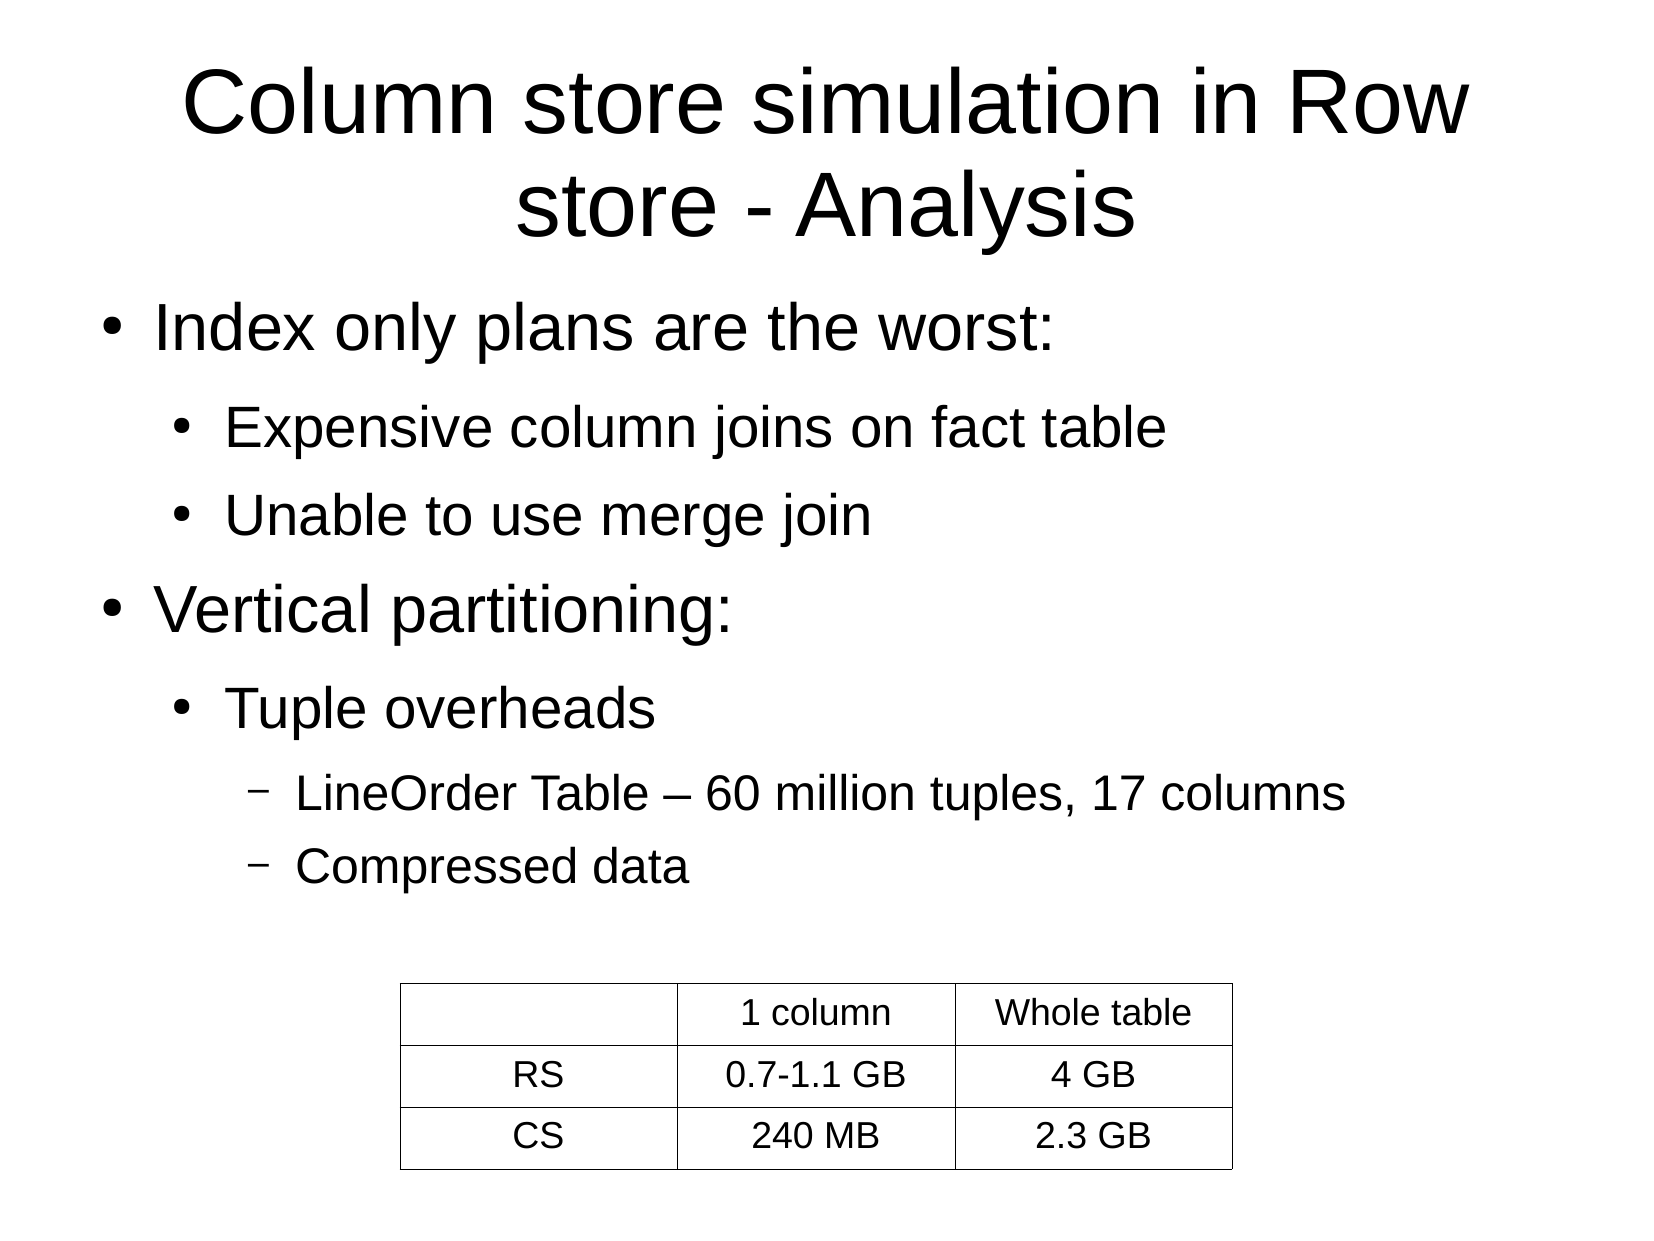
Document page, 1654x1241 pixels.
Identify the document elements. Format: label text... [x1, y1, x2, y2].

table_cell CS [401, 1108, 677, 1169]
table_cell 0.7-1.1 GB [678, 1046, 955, 1107]
title Column store simulation in Row store - Analysis [82, 50, 1571, 256]
table_cell 240 MB [678, 1108, 955, 1169]
table_cell RS [401, 1046, 677, 1107]
table_cell 2.3 GB [956, 1108, 1232, 1169]
table_header [401, 984, 677, 1045]
table_header 1 column [678, 984, 955, 1045]
table_header Whole table [956, 984, 1232, 1045]
list Index only plans are the worst: Expensive column joins on fact table Unable to use merge join Vertical partitioning: Tuple overheads LineOrder Table – 60 million tuples, 17 columns Compressed data [82, 290, 1571, 1109]
table_cell 4 GB [956, 1046, 1232, 1107]
